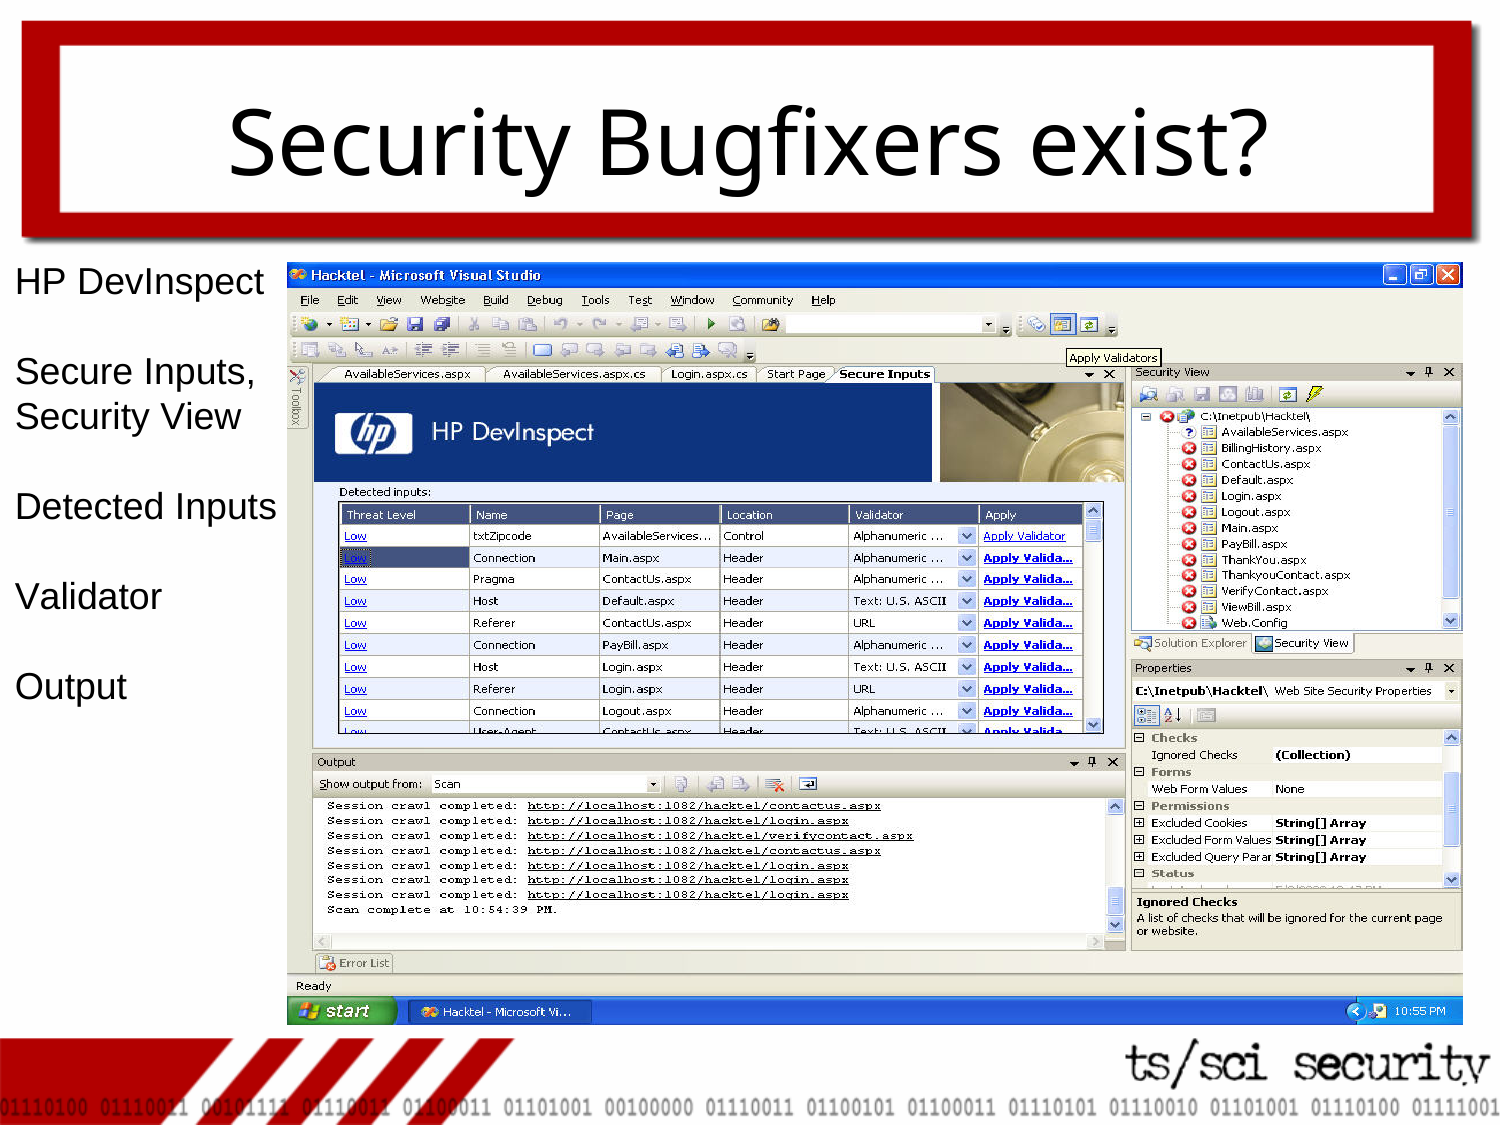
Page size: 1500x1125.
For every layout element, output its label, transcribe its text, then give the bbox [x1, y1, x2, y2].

title Security Bugfixers exist? [75, 21, 1423, 257]
picture [0, 0, 1500, 1125]
text_box HP DevInspect Secure Inputs, Security View Detected Inputs Validator Output [0, 249, 351, 716]
